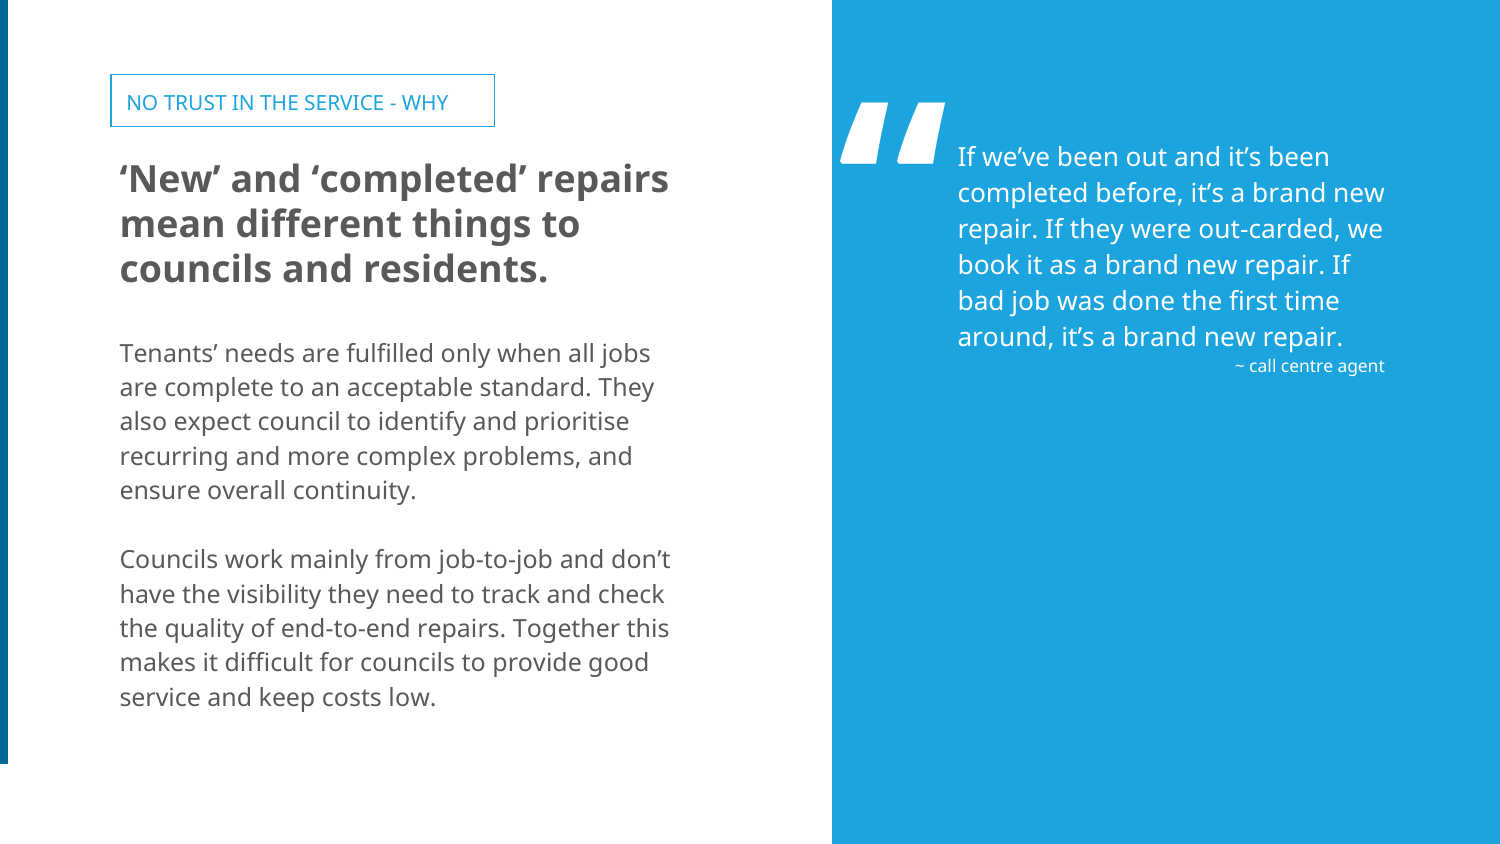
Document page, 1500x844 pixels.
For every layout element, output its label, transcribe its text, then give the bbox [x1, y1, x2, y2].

list If we’ve been out and it’s been completed before, it’s a brand new repair. If they were out-carded, we book it as a brand new repair. If bad job was done the first time around, it’s a brand new repair. ~ call centre agent [942, 120, 1417, 398]
text_box NO TRUST IN THE SERVICE - WHY [111, 74, 495, 127]
title Tenants’ needs are fulfilled only when all jobs are complete to an acceptable standard. They also expect council to identify and prioritise recurring and more complex problems, and ensure overall continuity. Councils work mainly from job-to-job and don’t have the visibility they need to track and check the quality of end-to-end repairs. Together this makes it difficult for councils to provide good service and keep costs low. [104, 320, 706, 704]
title ‘New’ and ‘completed’ repairs mean different things to councils and residents. [104, 140, 706, 320]
